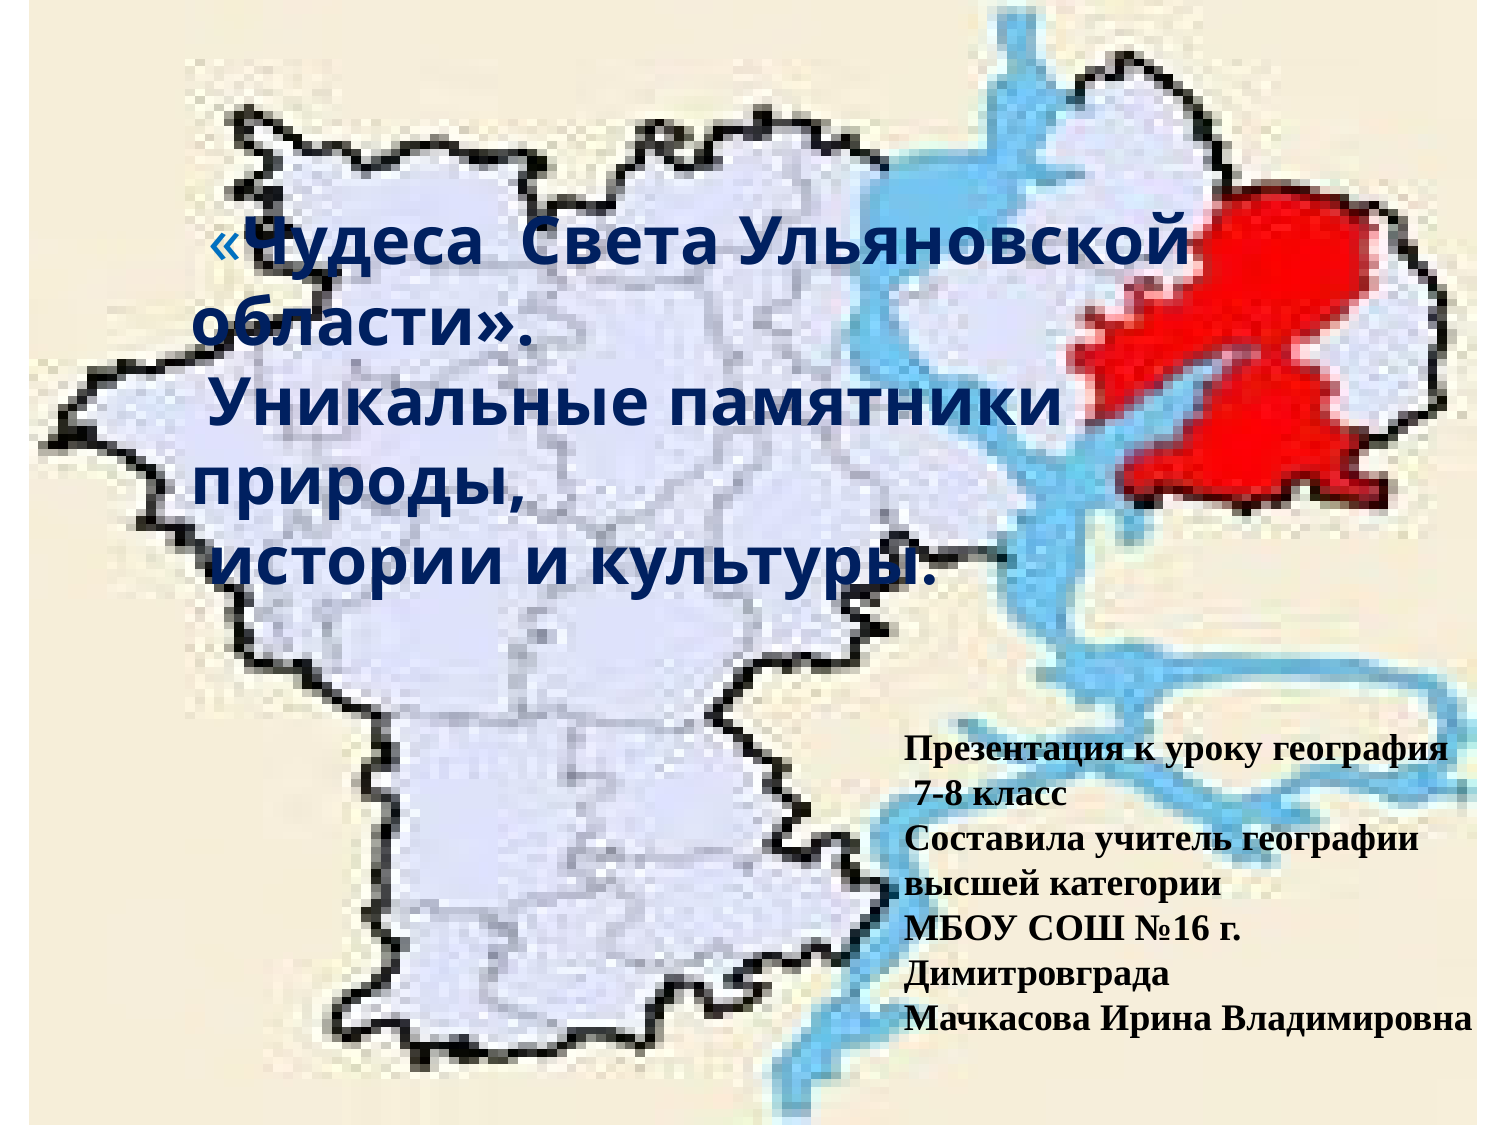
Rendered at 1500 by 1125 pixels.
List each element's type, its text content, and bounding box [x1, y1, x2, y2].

text_box Презентация к уроку география 7-8 класс Составила учитель географии высшей категории МБОУ СОШ №16 г. Димитровграда Мачкасова Ирина Владимировна [888, 715, 1492, 1046]
picture [29, 0, 1477, 1125]
text_box «Чудеса Света Ульяновской области». Уникальные памятники природы, истории и культуры. [175, 190, 1325, 606]
